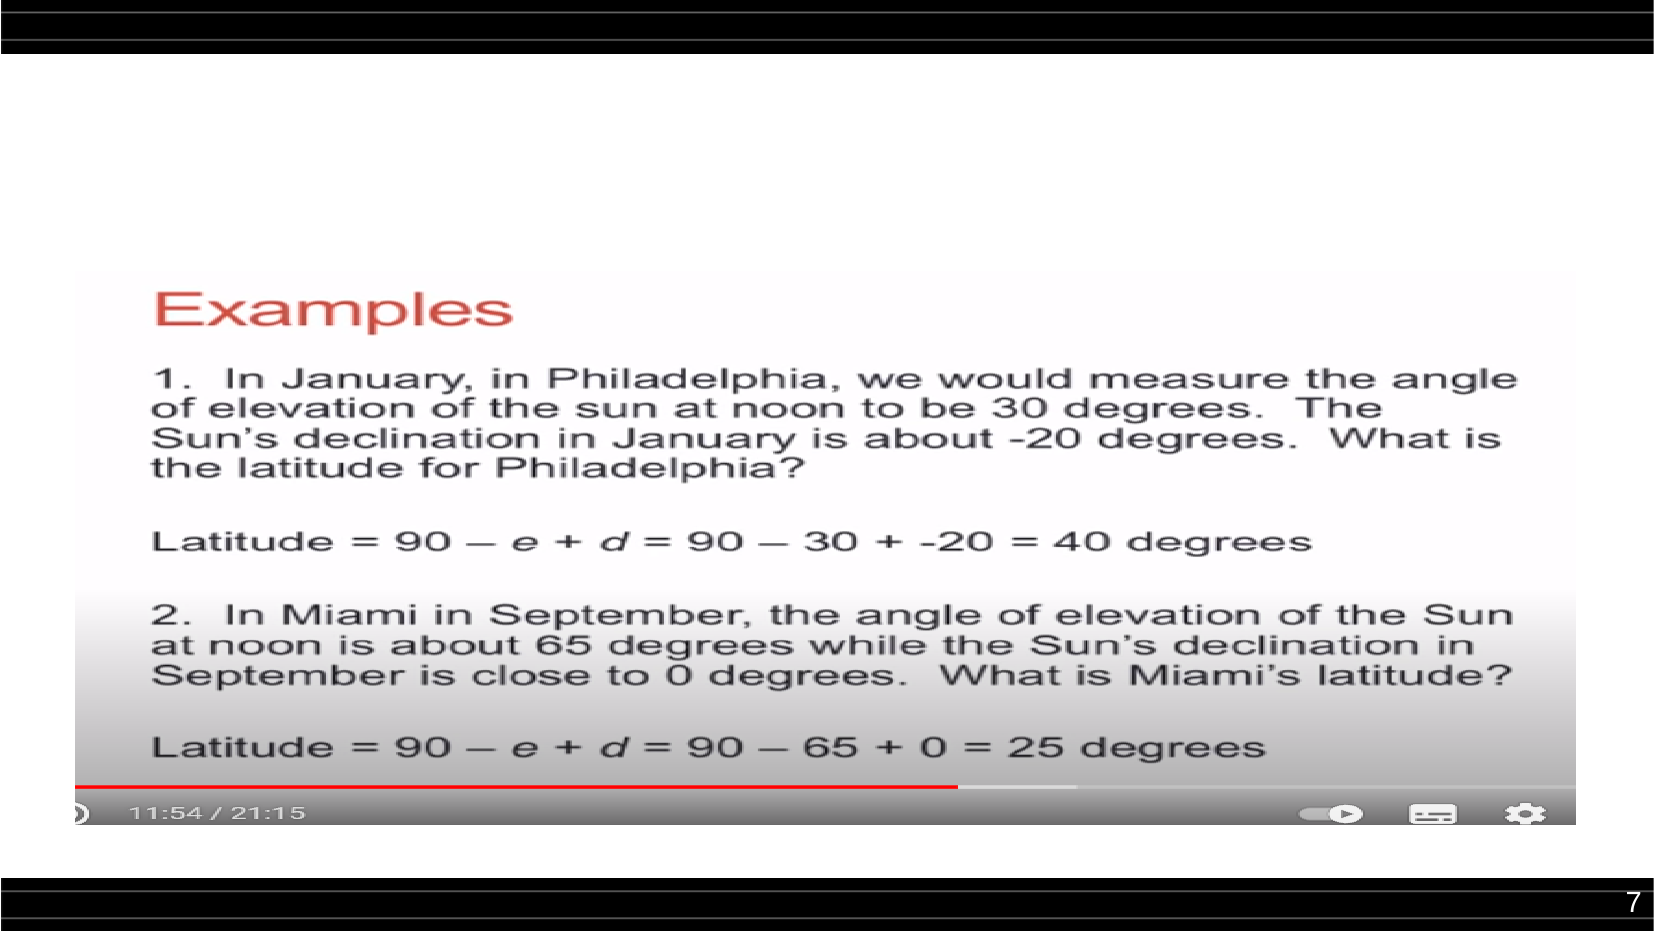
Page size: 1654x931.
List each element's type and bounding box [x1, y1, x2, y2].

picture [75, 271, 1576, 826]
picture [1, 878, 1654, 931]
picture [1, 0, 1654, 54]
